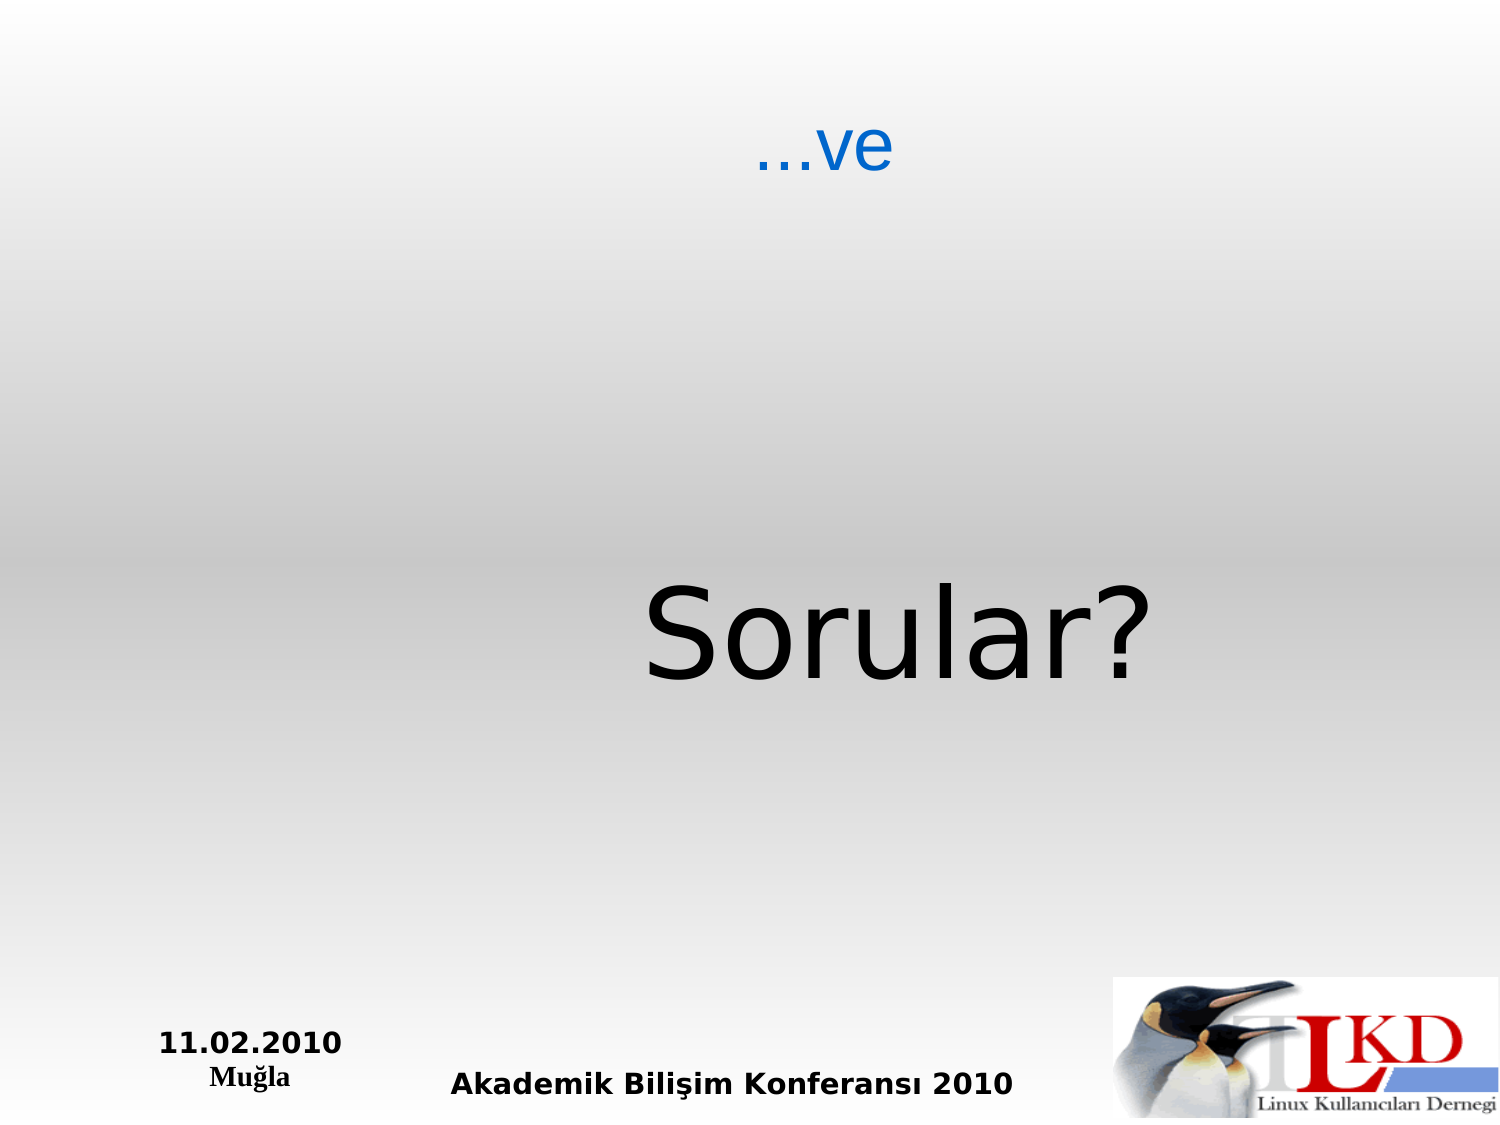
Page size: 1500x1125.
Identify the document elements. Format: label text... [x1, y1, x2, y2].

list Sorular? [224, 299, 1425, 975]
picture [1113, 977, 1499, 1118]
title ...ve [224, 49, 1425, 238]
